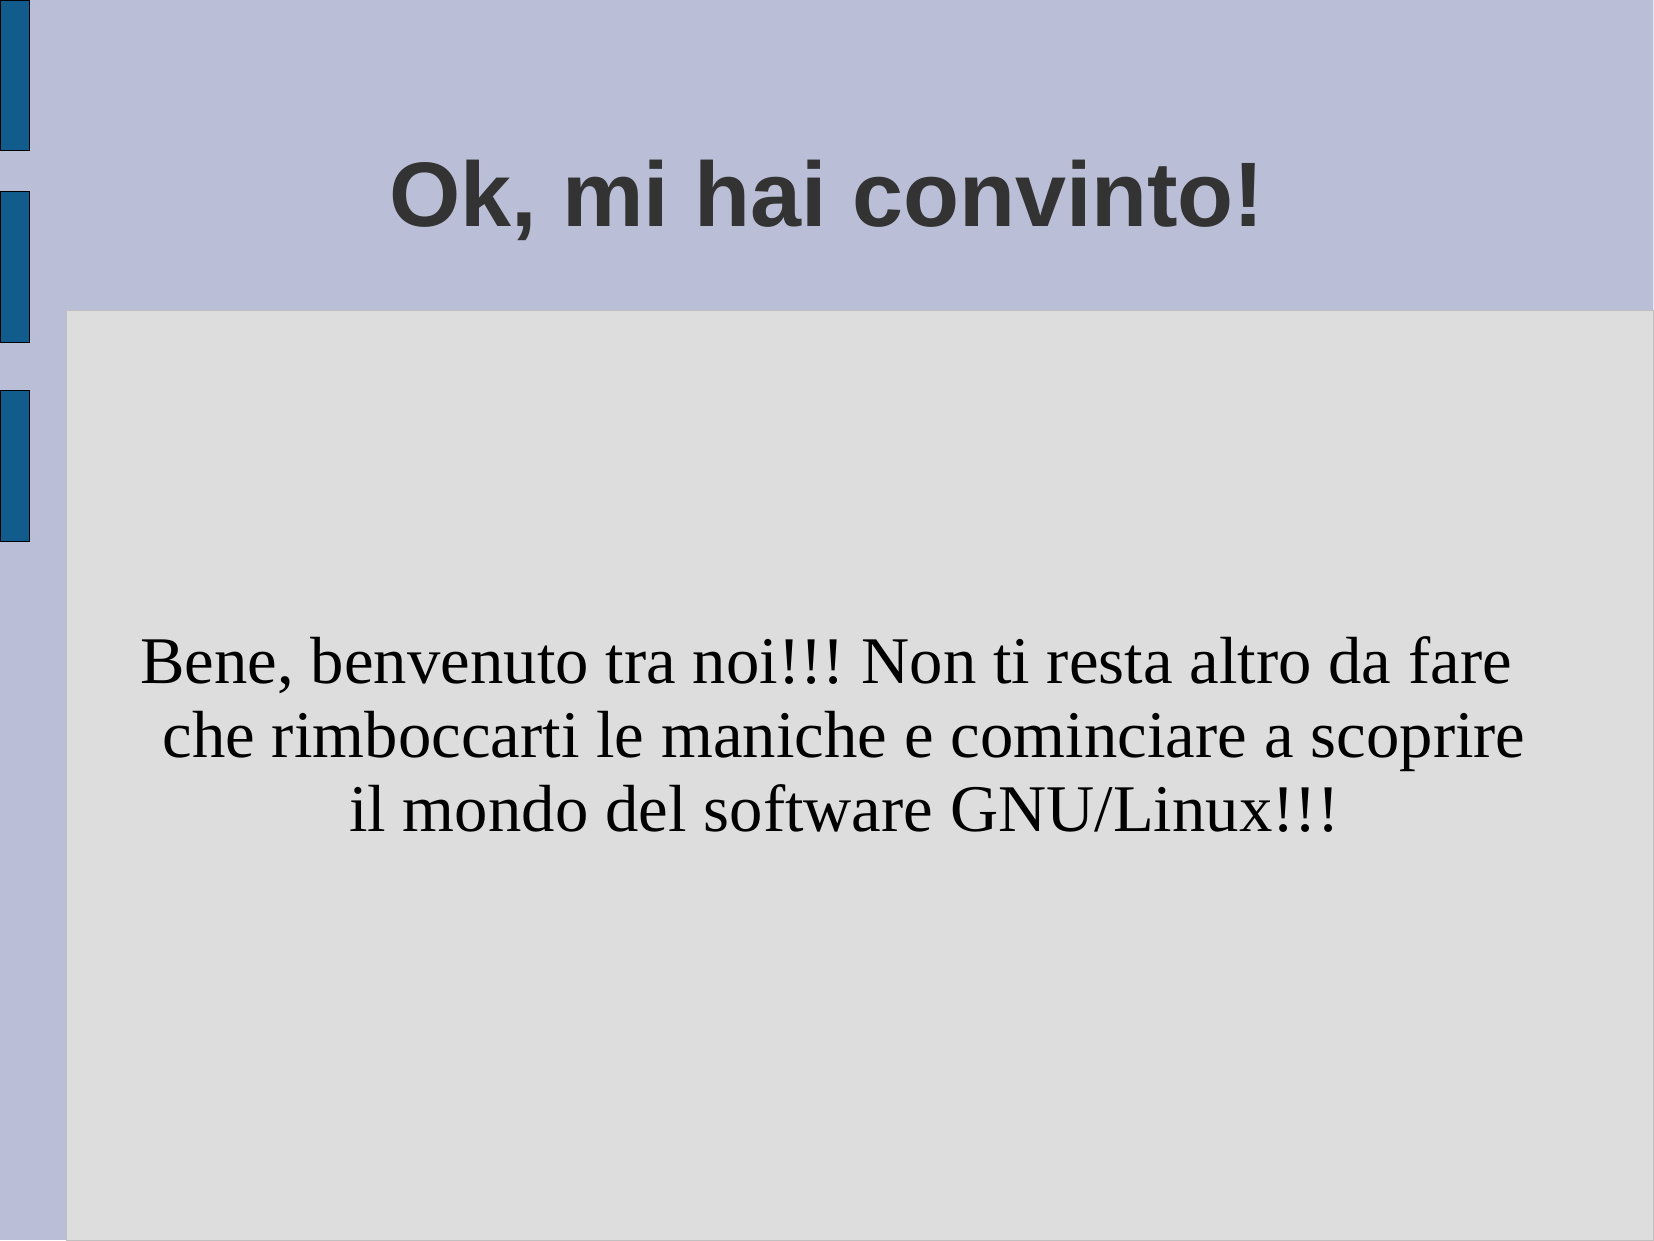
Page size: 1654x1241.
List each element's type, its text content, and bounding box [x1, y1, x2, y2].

subtitle Bene, benvenuto tra noi!!! Non ti resta altro da fare che rimboccarti le maniche e cominciare a scoprire il mondo del software GNU/Linux!!! [121, 352, 1534, 1119]
title Ok, mi hai convinto! [121, 98, 1534, 291]
